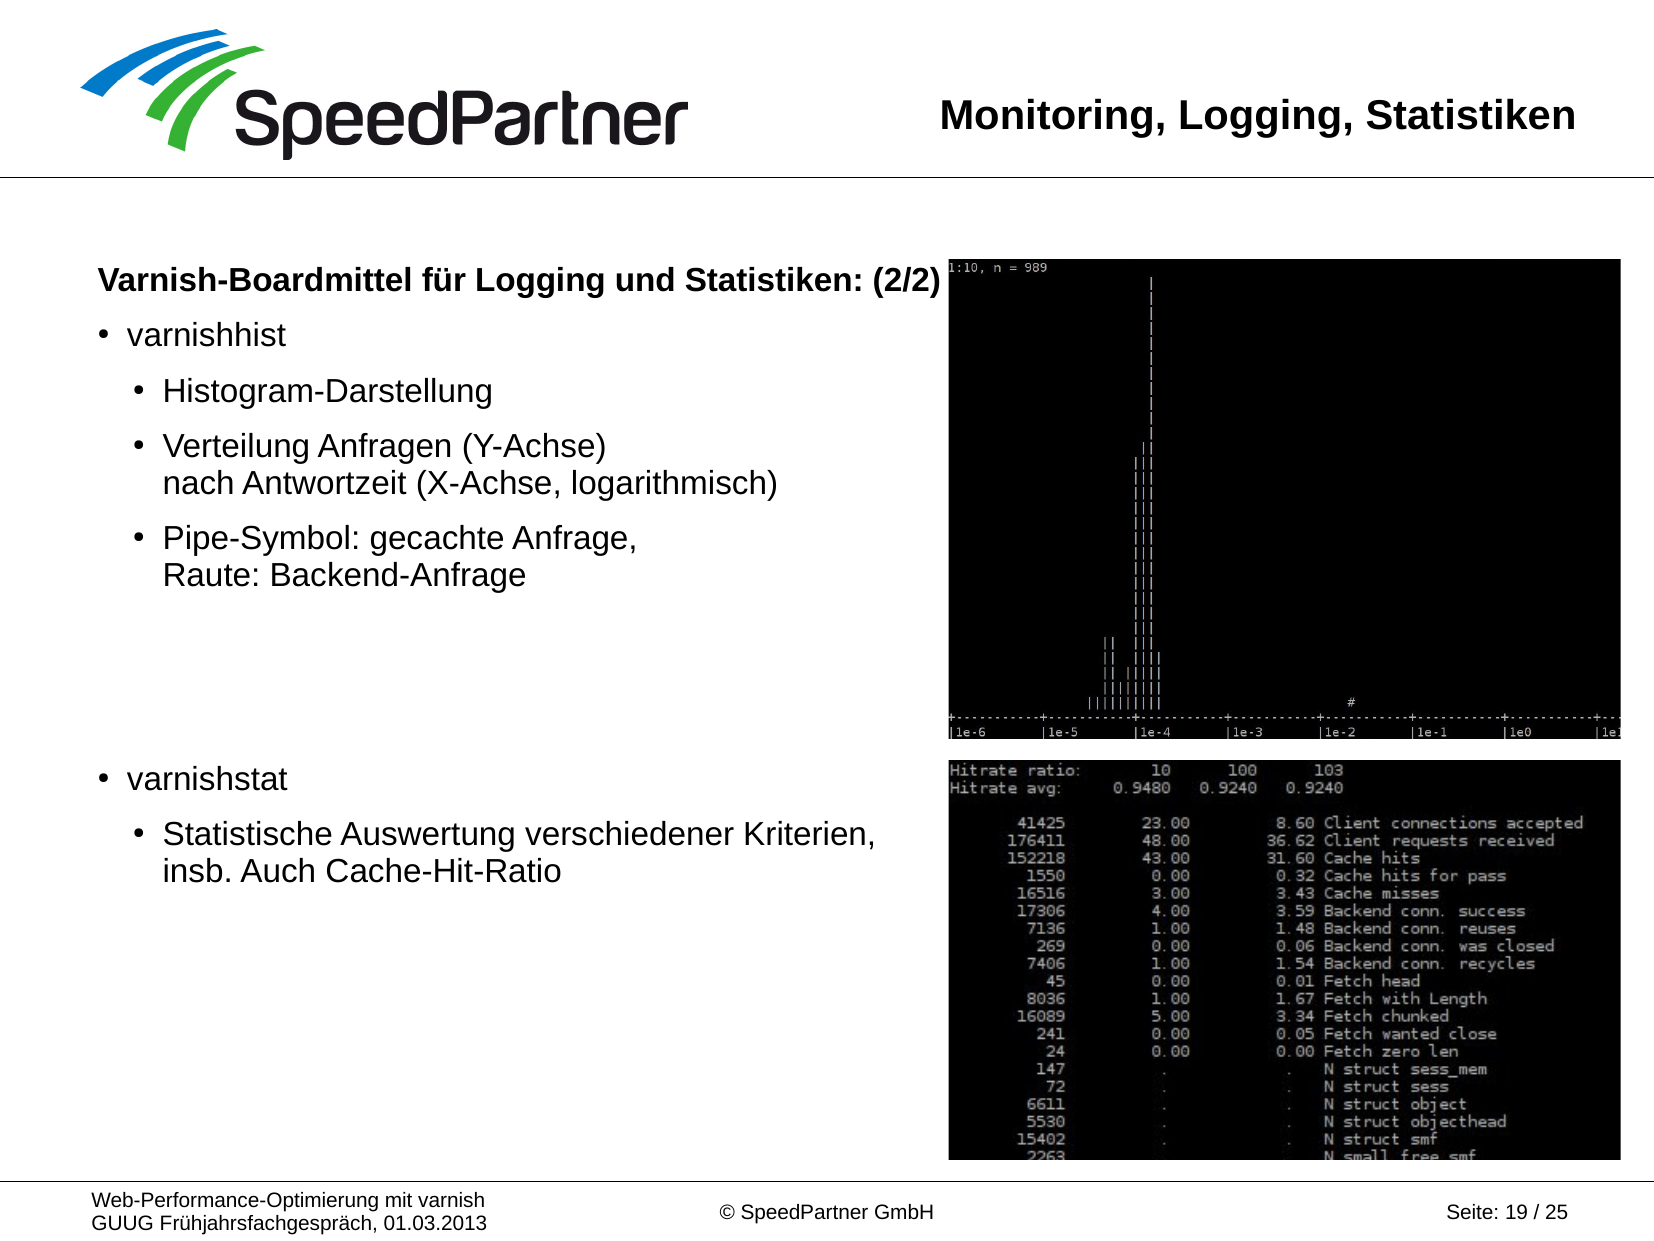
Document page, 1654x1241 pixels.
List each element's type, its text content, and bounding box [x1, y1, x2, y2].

picture [80, 29, 688, 160]
picture [948, 259, 1621, 739]
picture [948, 760, 1621, 1160]
text_box Varnish-Boardmittel für Logging und Statistiken: (2/2) varnishhist Histogram-Darstellung Verteilung Anfragen (Y-Achse) nach Antwortzeit (X-Achse, logarithmisch) Pipe-Symbol: gecachte Anfrage, Raute: Backend-Anfrage varnishstat Statistische Auswertung verschiedener Kriterien, insb. Auch Cache-Hit-Ratio [82, 253, 1565, 1177]
title Monitoring, Logging, Statistiken [590, 70, 1577, 160]
